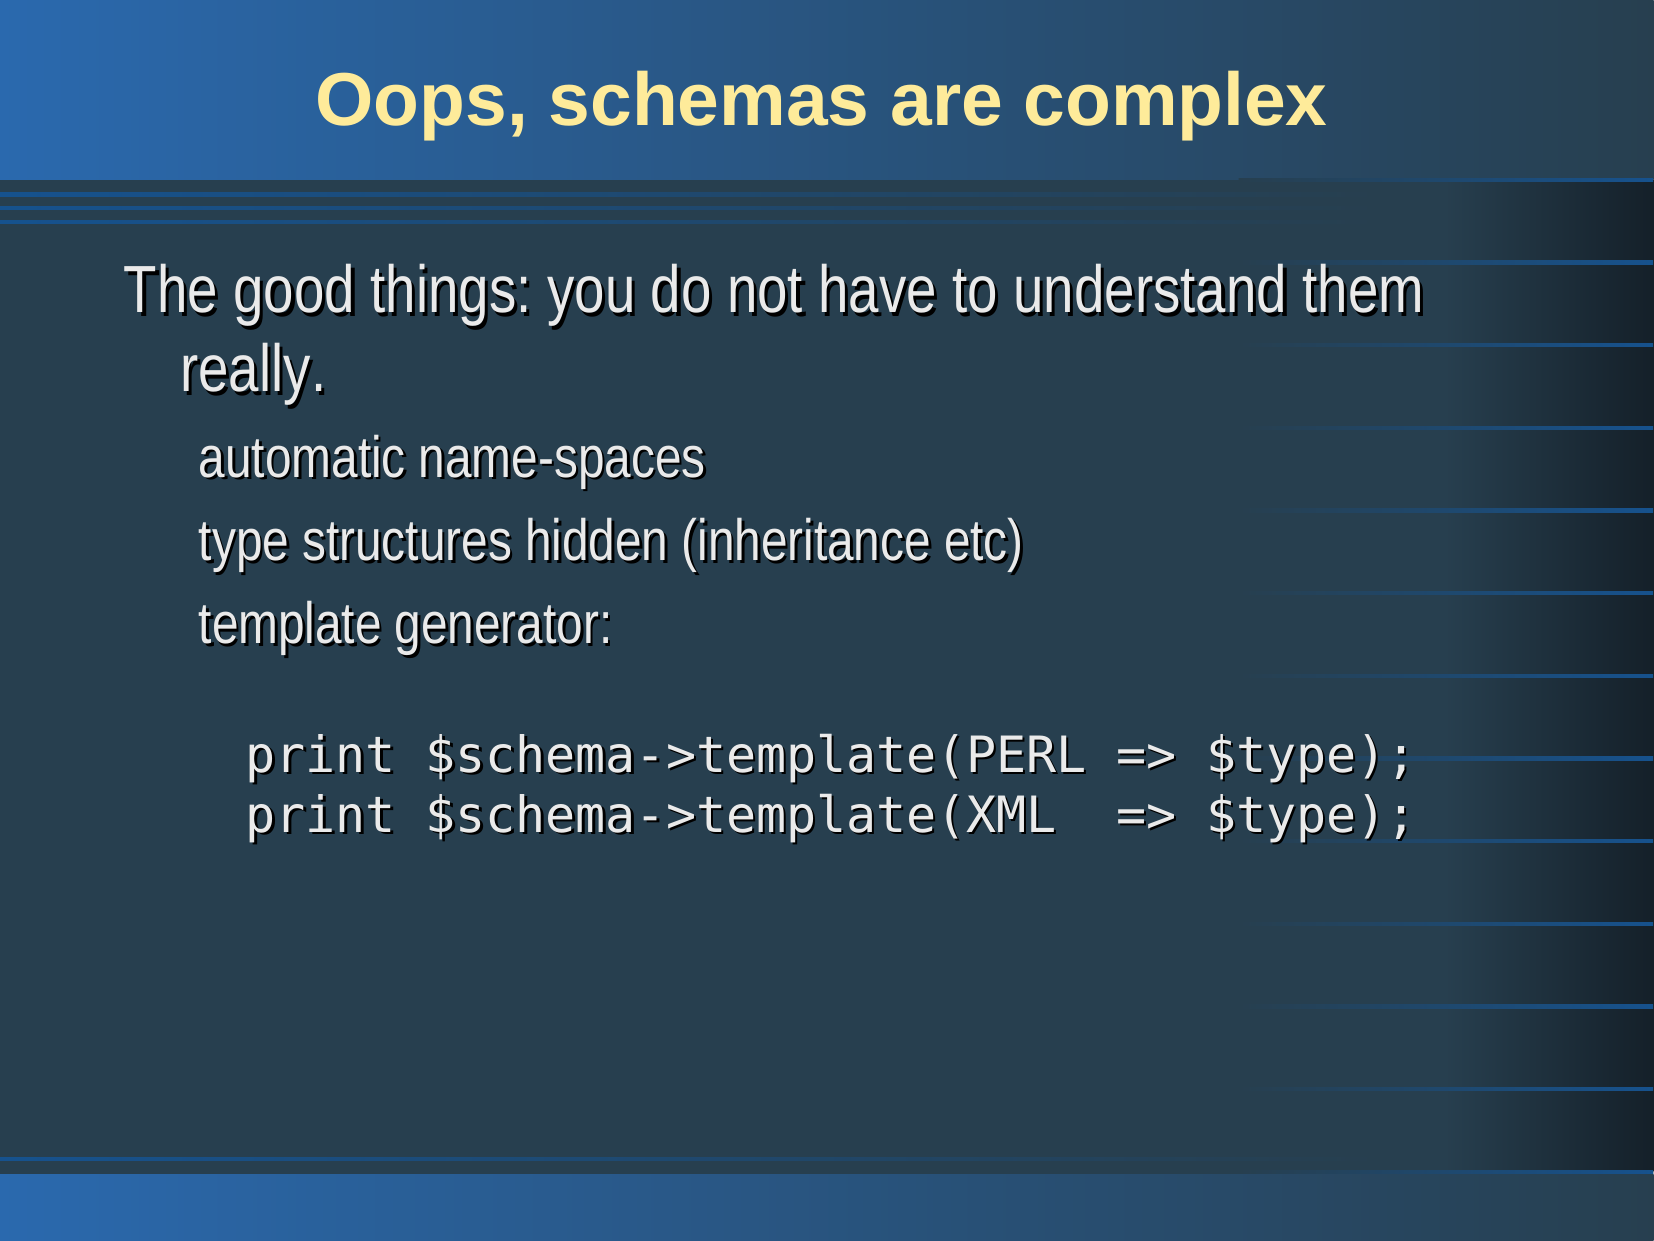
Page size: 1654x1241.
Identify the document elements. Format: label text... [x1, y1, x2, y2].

title Oops, schemas are complex [91, 34, 1553, 158]
list The good things: you do not have to understand them really. automatic name-spaces type structures hidden (inheritance etc) template generator: print $schema->template(PERL => $type); print $schema->template(XML => $type); [124, 248, 1530, 1129]
